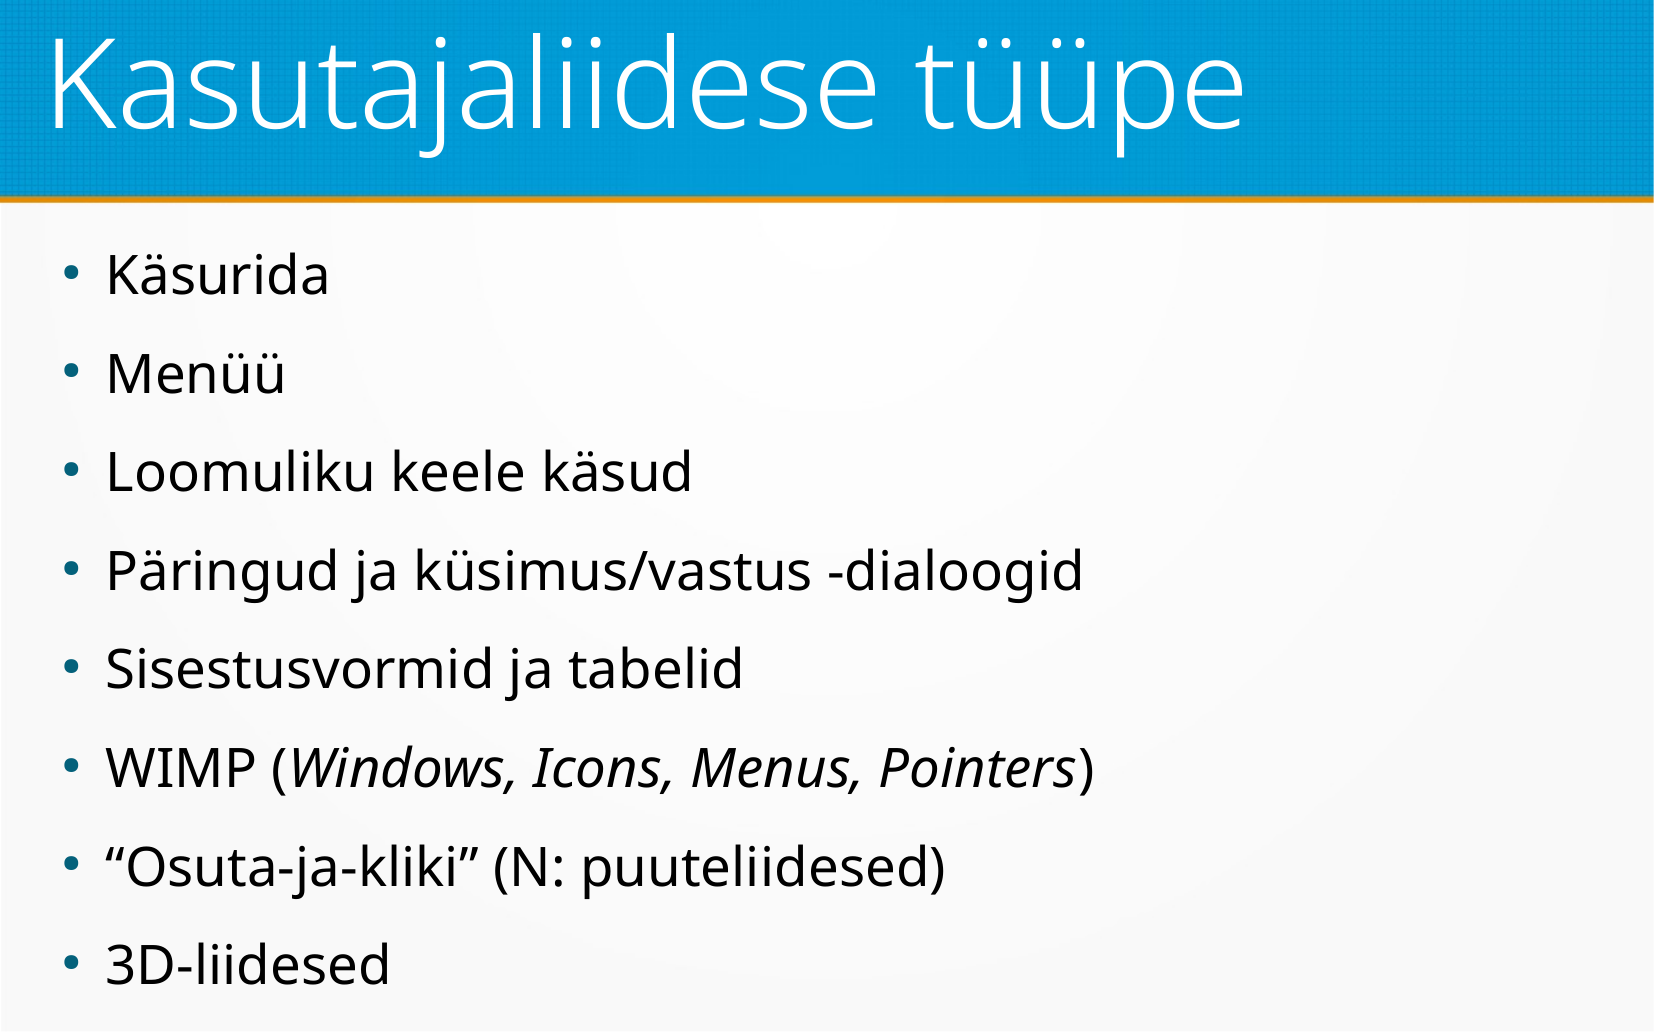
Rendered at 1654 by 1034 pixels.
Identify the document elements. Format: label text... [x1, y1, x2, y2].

picture [0, 195, 1654, 1034]
title Kasutajaliidese tüüpe [43, 0, 1619, 166]
list Käsurida Menüü Loomuliku keele käsud Päringud ja küsimus/vastus -dialoogid Sisestusvormid ja tabelid WIMP (Windows, Icons, Menus, Pointers) “Osuta-ja-kliki” (N: puuteliidesed) 3D-liidesed [47, 236, 1607, 1002]
